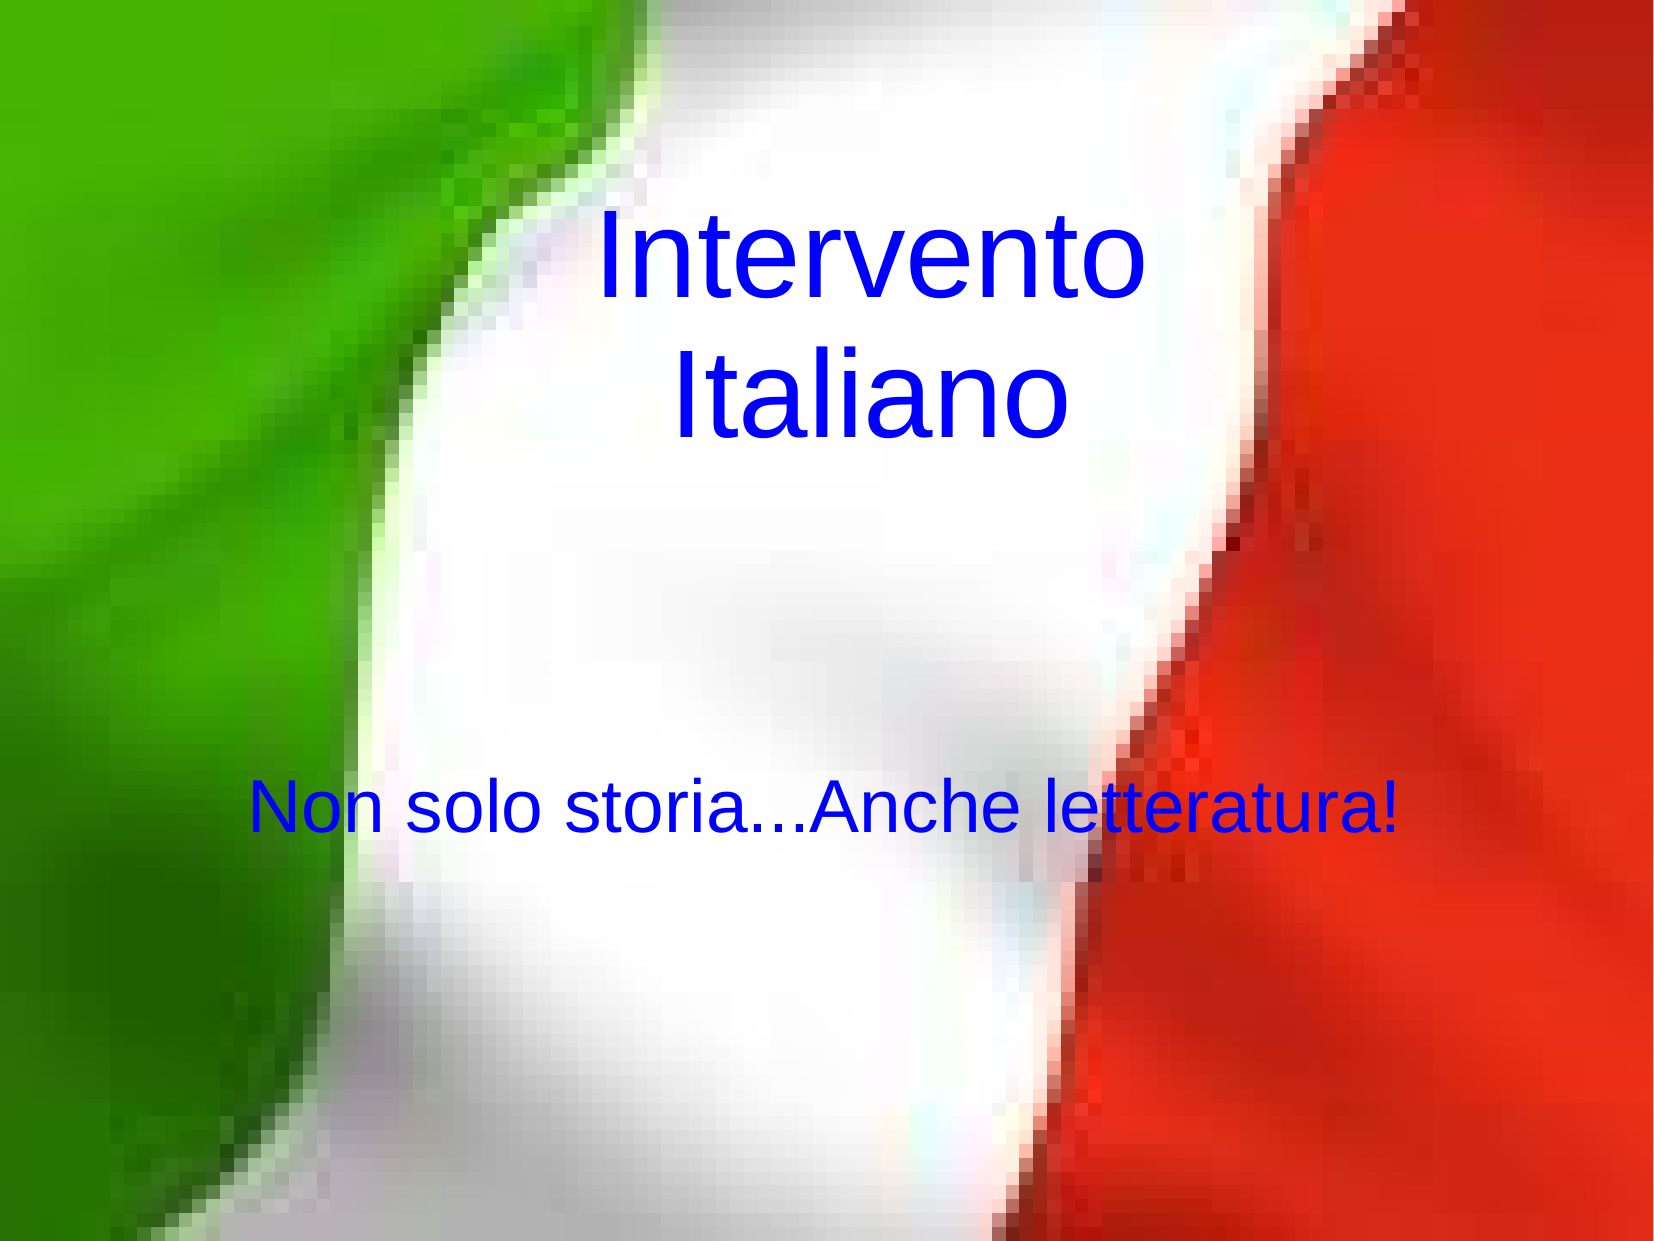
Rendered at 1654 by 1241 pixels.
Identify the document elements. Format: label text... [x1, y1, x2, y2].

text_box Non solo storia...Anche letteratura! [232, 757, 1418, 857]
text_box Intervento Italiano [561, 177, 1182, 472]
picture [0, 0, 1654, 1241]
